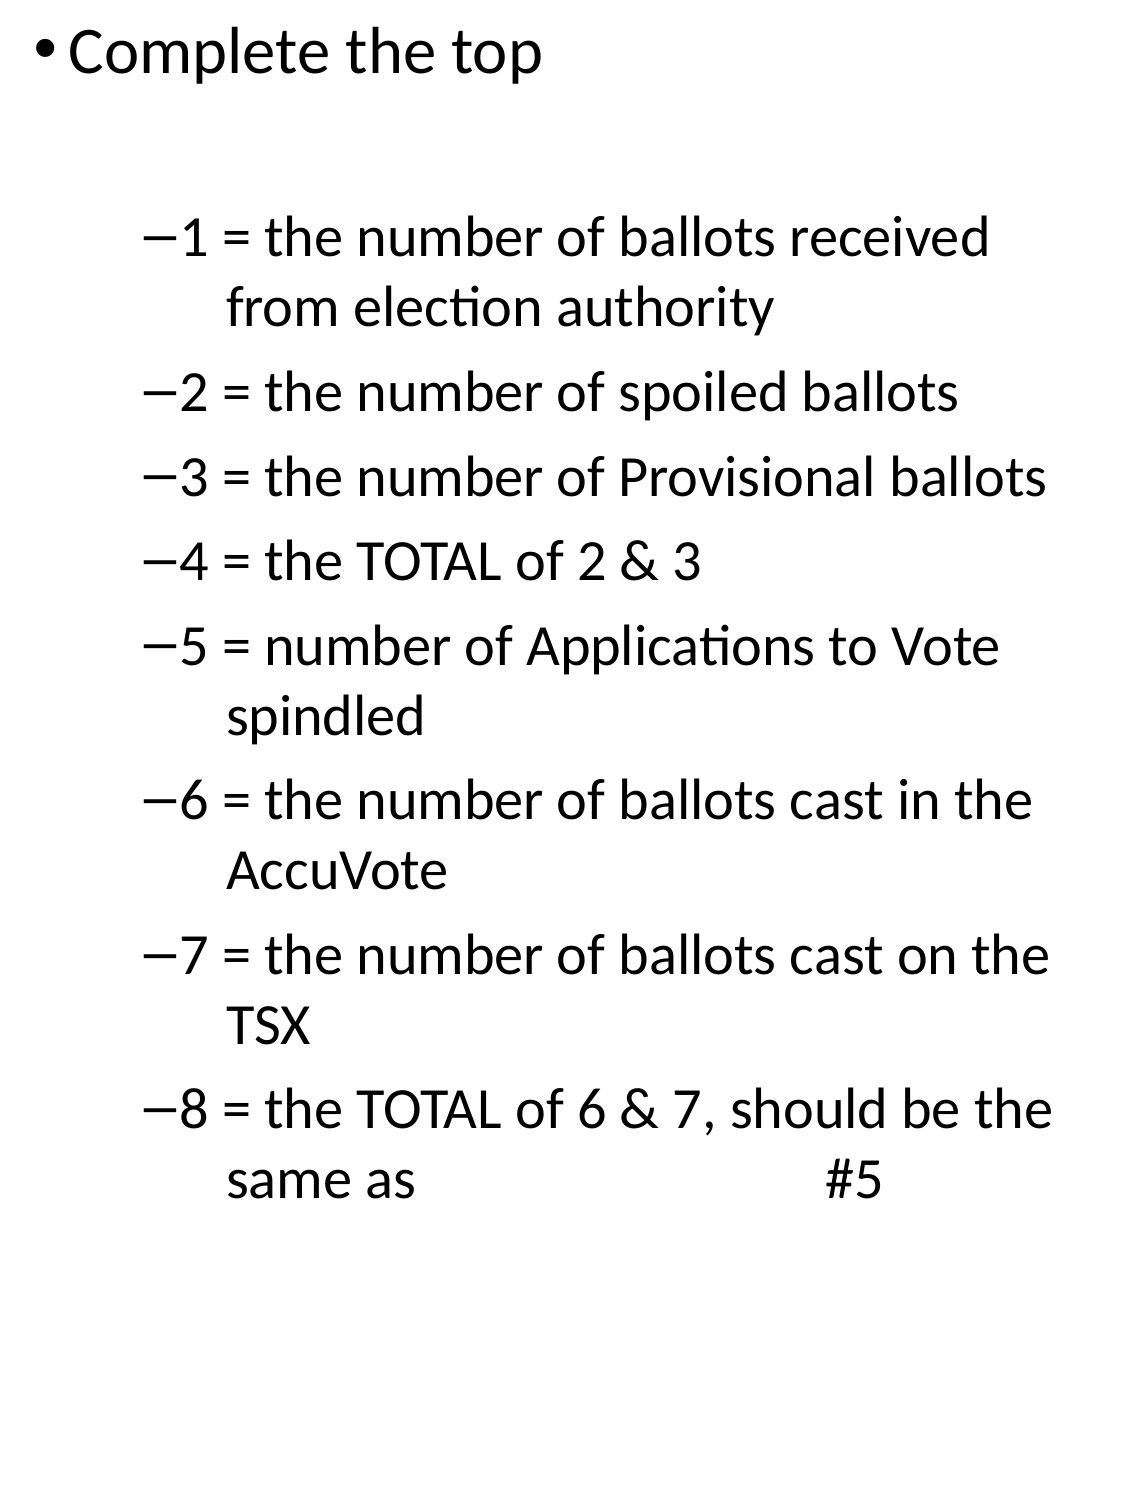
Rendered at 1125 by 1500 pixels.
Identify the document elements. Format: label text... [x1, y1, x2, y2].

text_box Complete the top 1 = the number of ballots received from election authority 2 = the number of spoiled ballots 3 = the number of Provisional ballots 4 = the TOTAL of 2 & 3 5 = number of Applications to Vote spindled 6 = the number of ballots cast in the AccuVote 7 = the number of ballots cast on the TSX 8 = the TOTAL of 6 & 7, should be the same as #5 [18, 0, 1107, 1434]
